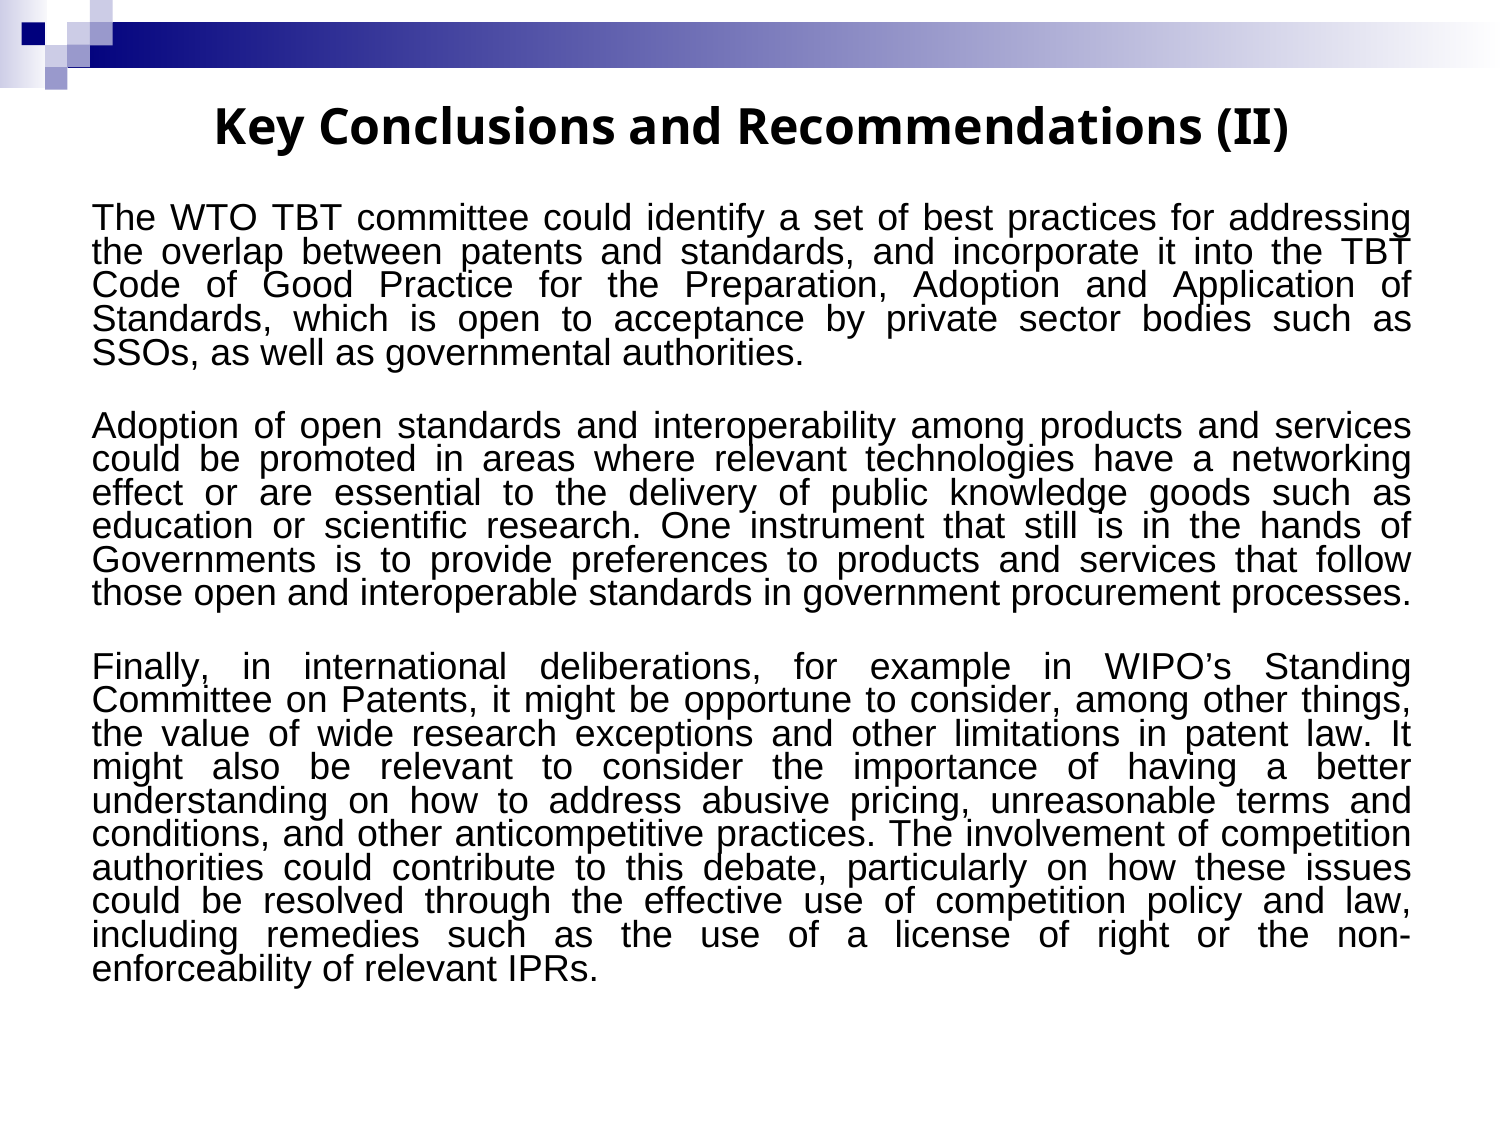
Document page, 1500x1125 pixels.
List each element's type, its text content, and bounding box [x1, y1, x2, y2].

list The WTO TBT committee could identify a set of best practices for addressing the overlap between patents and standards, and incorporate it into the TBT Code of Good Practice for the Preparation, Adoption and Application of Standards, which is open to acceptance by private sector bodies such as SSOs, as well as governmental authorities. Adoption of open standards and interoperability among products and services could be promoted in areas where relevant technologies have a networking effect or are essential to the delivery of public knowledge goods such as education or scientific research. One instrument that still is in the hands of Governments is to provide preferences to products and services that follow those open and interoperable standards in government procurement processes. Finally, in international deliberations, for example in WIPO’s Standing Committee on Patents, it might be opportune to consider, among other things, the value of wide research exceptions and other limitations in patent law. It might also be relevant to consider the importance of having a better understanding on how to address abusive pricing, unreasonable terms and conditions, and other anticompetitive practices. The involvement of competition authorities could contribute to this debate, particularly on how these issues could be resolved through the effective use of competition policy and law, including remedies such as the use of a license of right or the non-enforceability of relevant IPRs. [76, 196, 1427, 1095]
title Key Conclusions and Recommendations (II) [76, 78, 1427, 173]
